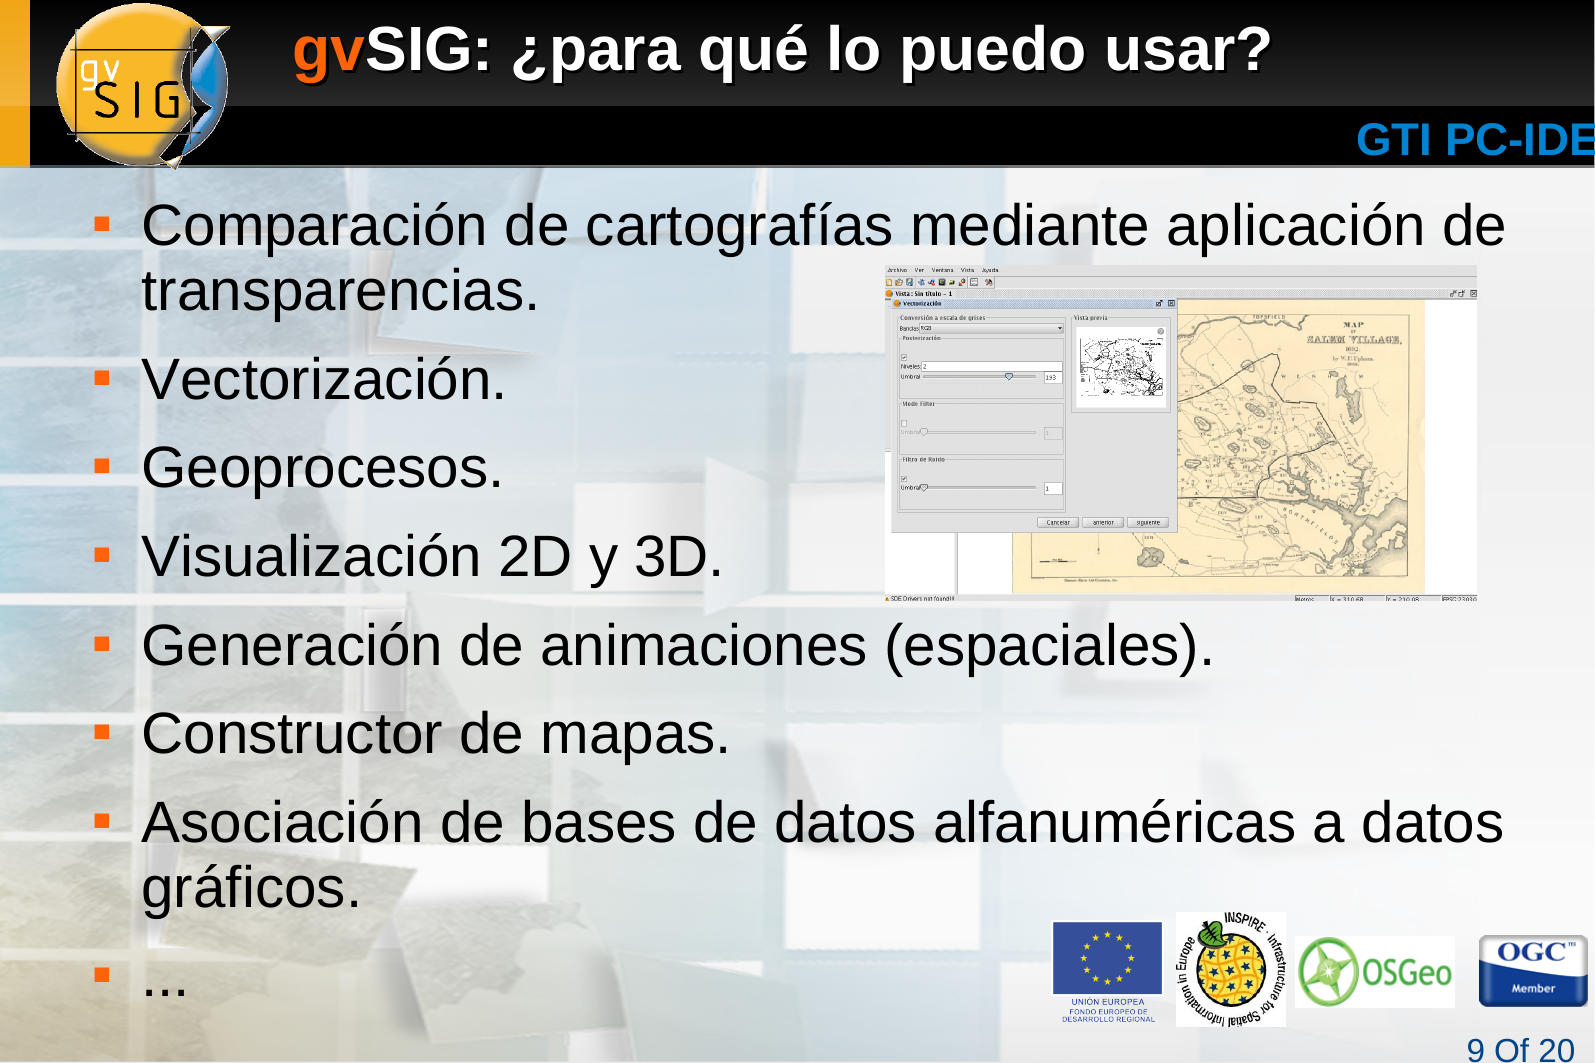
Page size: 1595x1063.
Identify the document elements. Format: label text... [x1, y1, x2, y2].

picture [0, 0, 1595, 1063]
text_box gvSIG: ¿para qué lo puedo usar? [277, 9, 1388, 95]
picture [885, 265, 1477, 601]
picture [1579, 129, 1595, 136]
picture [1579, 142, 1595, 150]
list Comparación de cartografías mediante aplicación de transparencias. Vectorización. Geoprocesos. Visualización 2D y 3D. Generación de animaciones (espaciales). Constructor de mapas. Asociación de bases de datos alfanuméricas a datos gráficos. ... [0, 88, 1554, 1009]
picture [1554, 129, 1561, 149]
